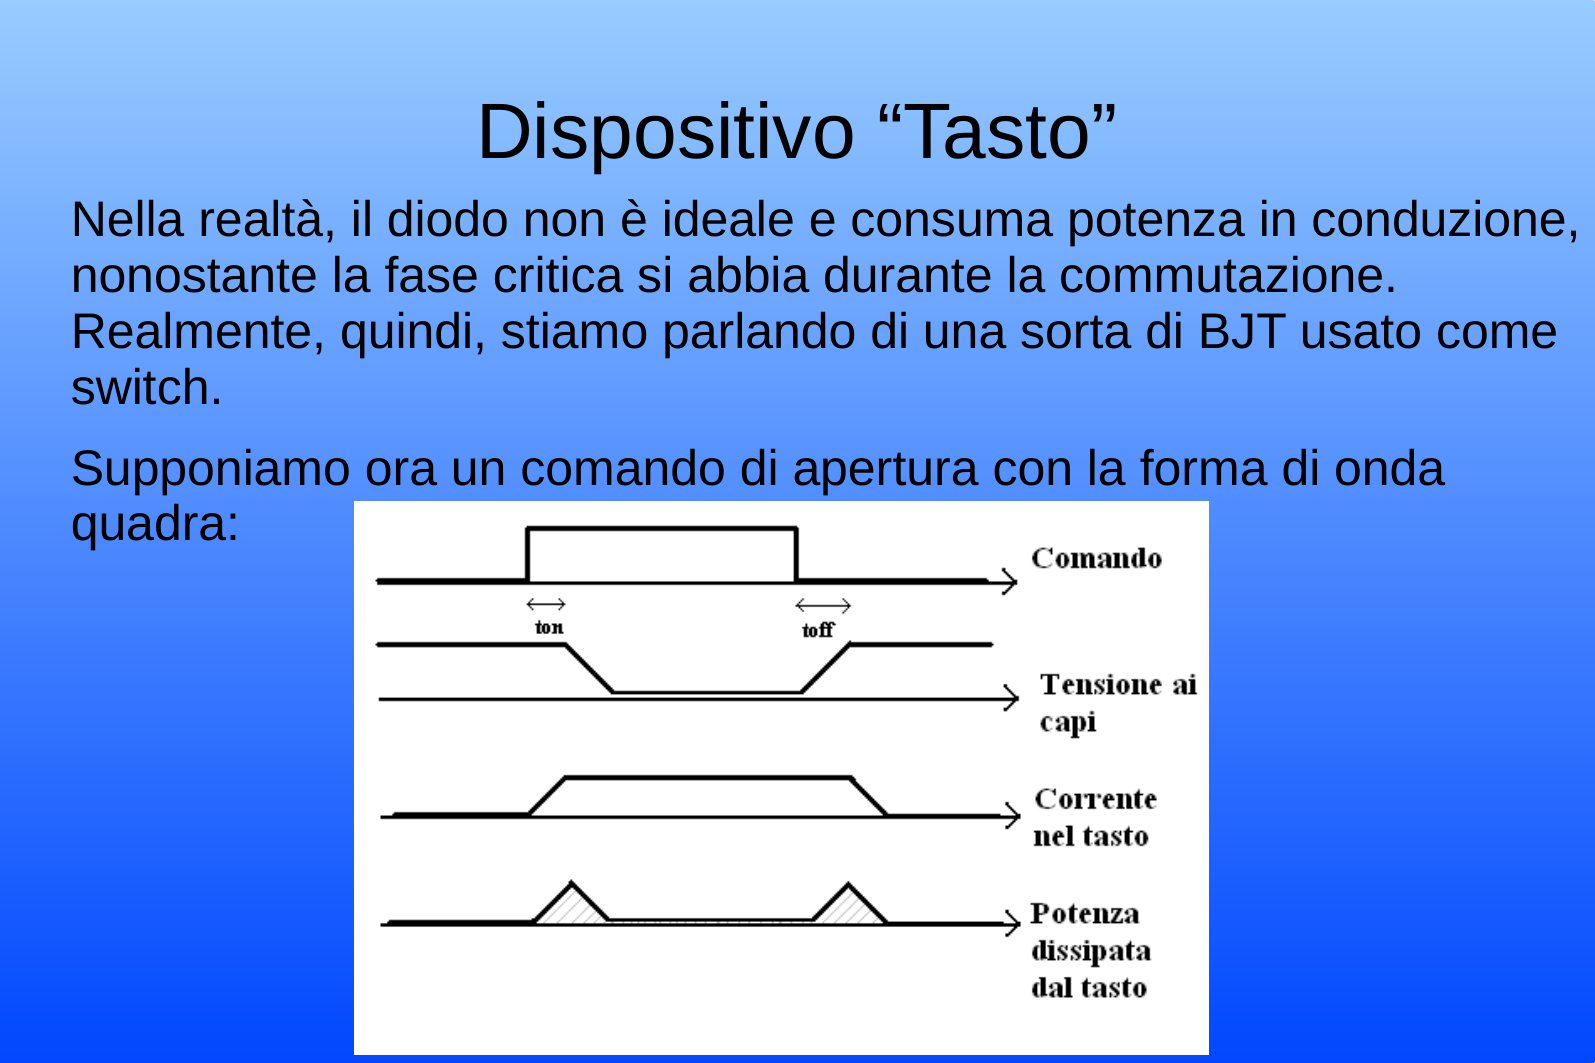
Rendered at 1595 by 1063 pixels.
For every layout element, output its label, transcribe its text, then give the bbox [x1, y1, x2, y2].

list Nella realtà, il diodo non è ideale e consuma potenza in conduzione, nonostante la fase critica si abbia durante la commutazione. Realmente, quindi, stiamo parlando di una sorta di BJT usato come switch. Supponiamo ora un comando di apertura con la forma di onda quadra: [0, 191, 1595, 593]
title Dispositivo “Tasto” [79, 42, 1515, 191]
picture [354, 501, 1209, 1055]
